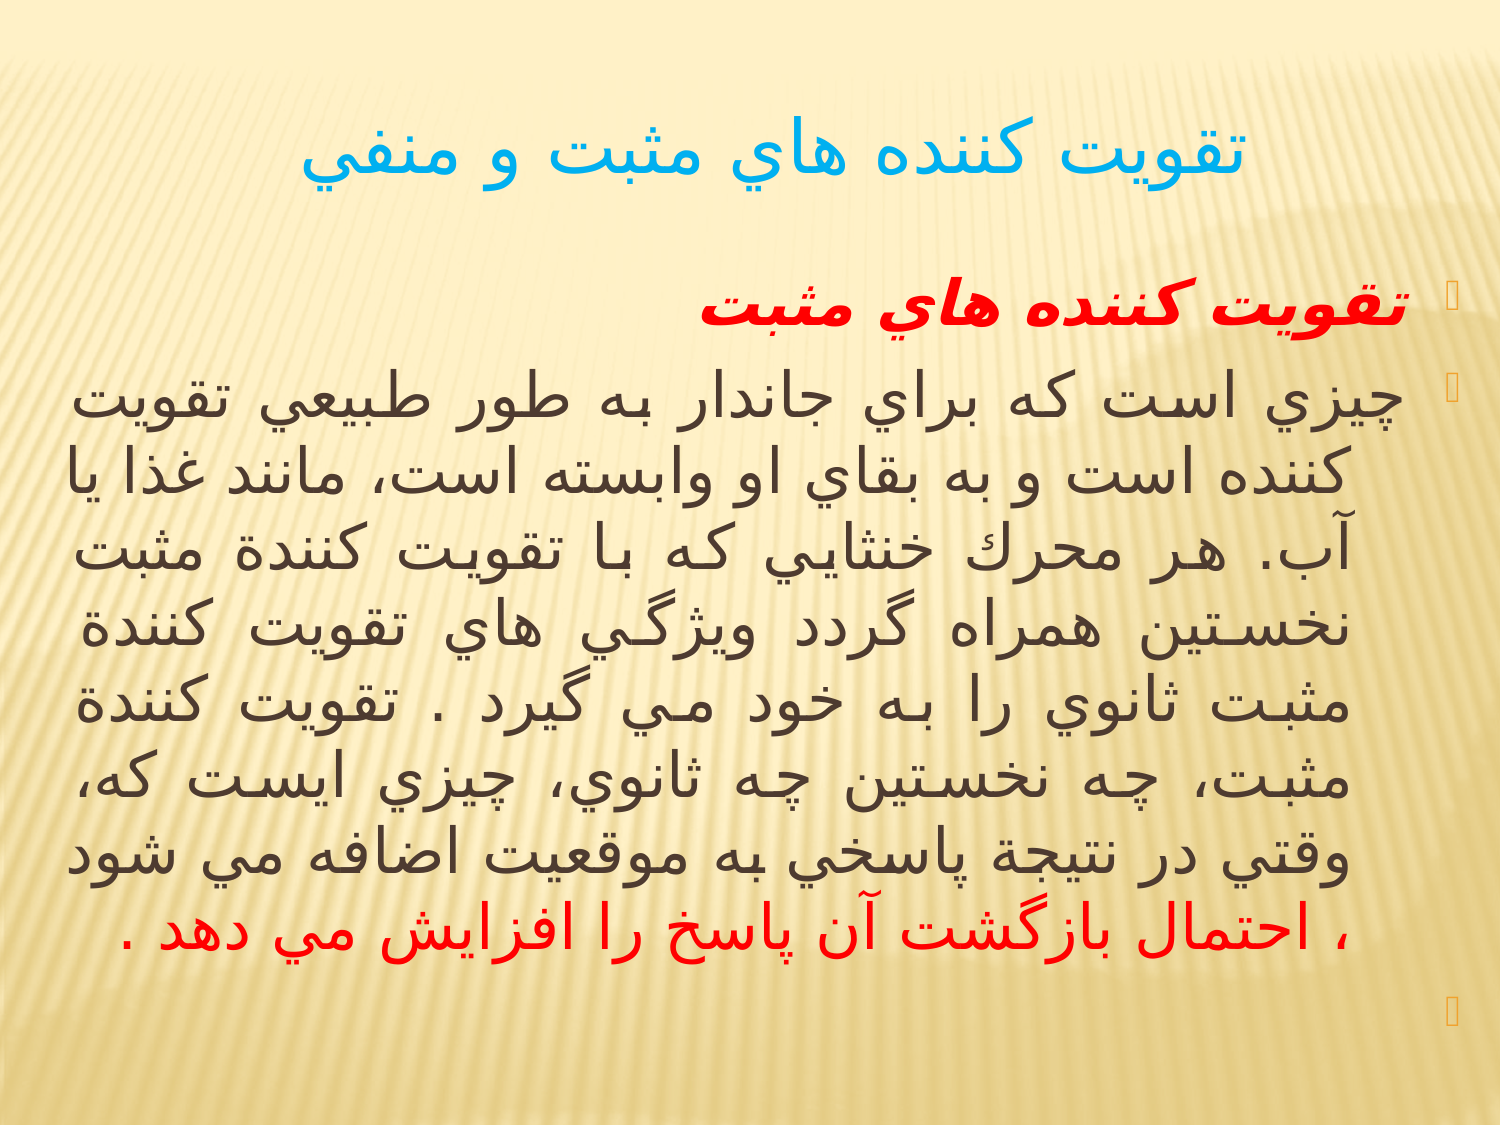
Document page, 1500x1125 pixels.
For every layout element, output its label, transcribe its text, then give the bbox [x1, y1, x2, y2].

title تقويت كننده هاي مثبت و منفي [50, 75, 1476, 213]
list تقويت كننده هاي مثبت چيزي است كه براي جاندار به طور طبيعي تقويت كننده است و به بقاي او وابسته است، مانند غذا يا آب. هر محرك خنثايي كه با تقويت كنندة مثبت نخستين همراه گردد وي‍ژگي هاي تقويت كنندة مثبت ثانوي را به خود مي گيرد . تقويت كنندة مثبت، چه نخستين چه ثانوي، چيزي ايست كه، وقتي در نتيجة پاسخي به موقعيت اضافه مي شود ، احتمال بازگشت آن پاسخ را افزايش مي دهد . [50, 254, 1476, 998]
